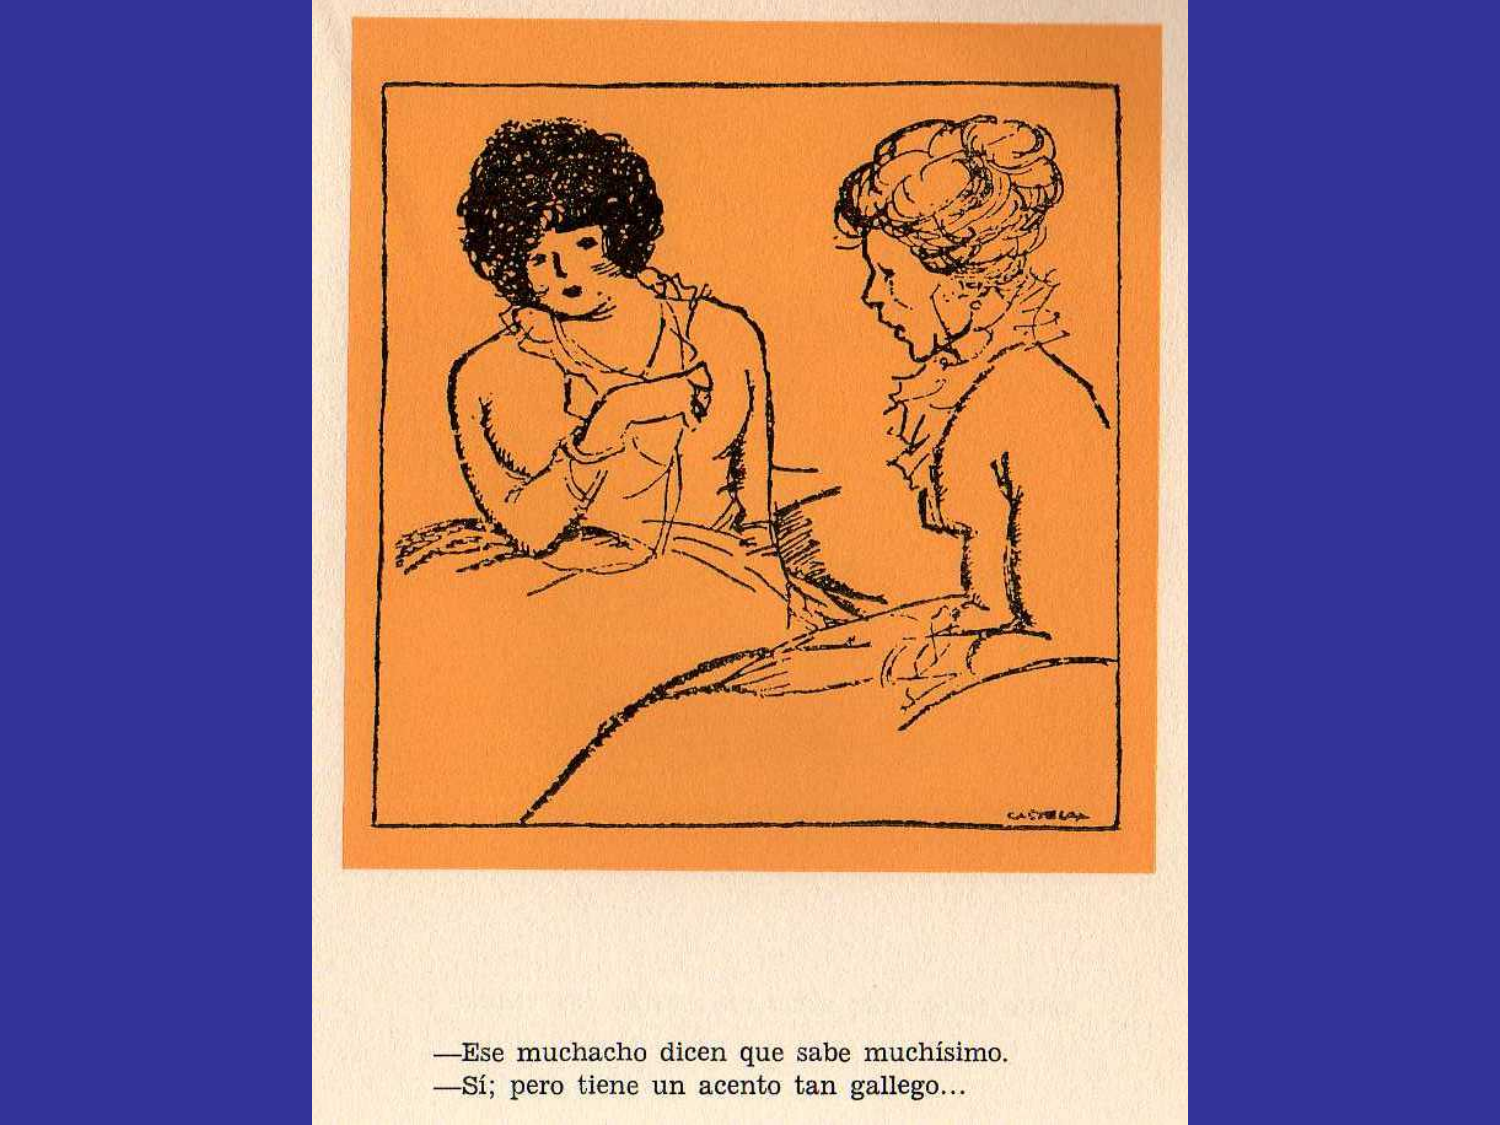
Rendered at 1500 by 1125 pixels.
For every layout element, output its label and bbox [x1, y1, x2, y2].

picture [312, 0, 1188, 1125]
